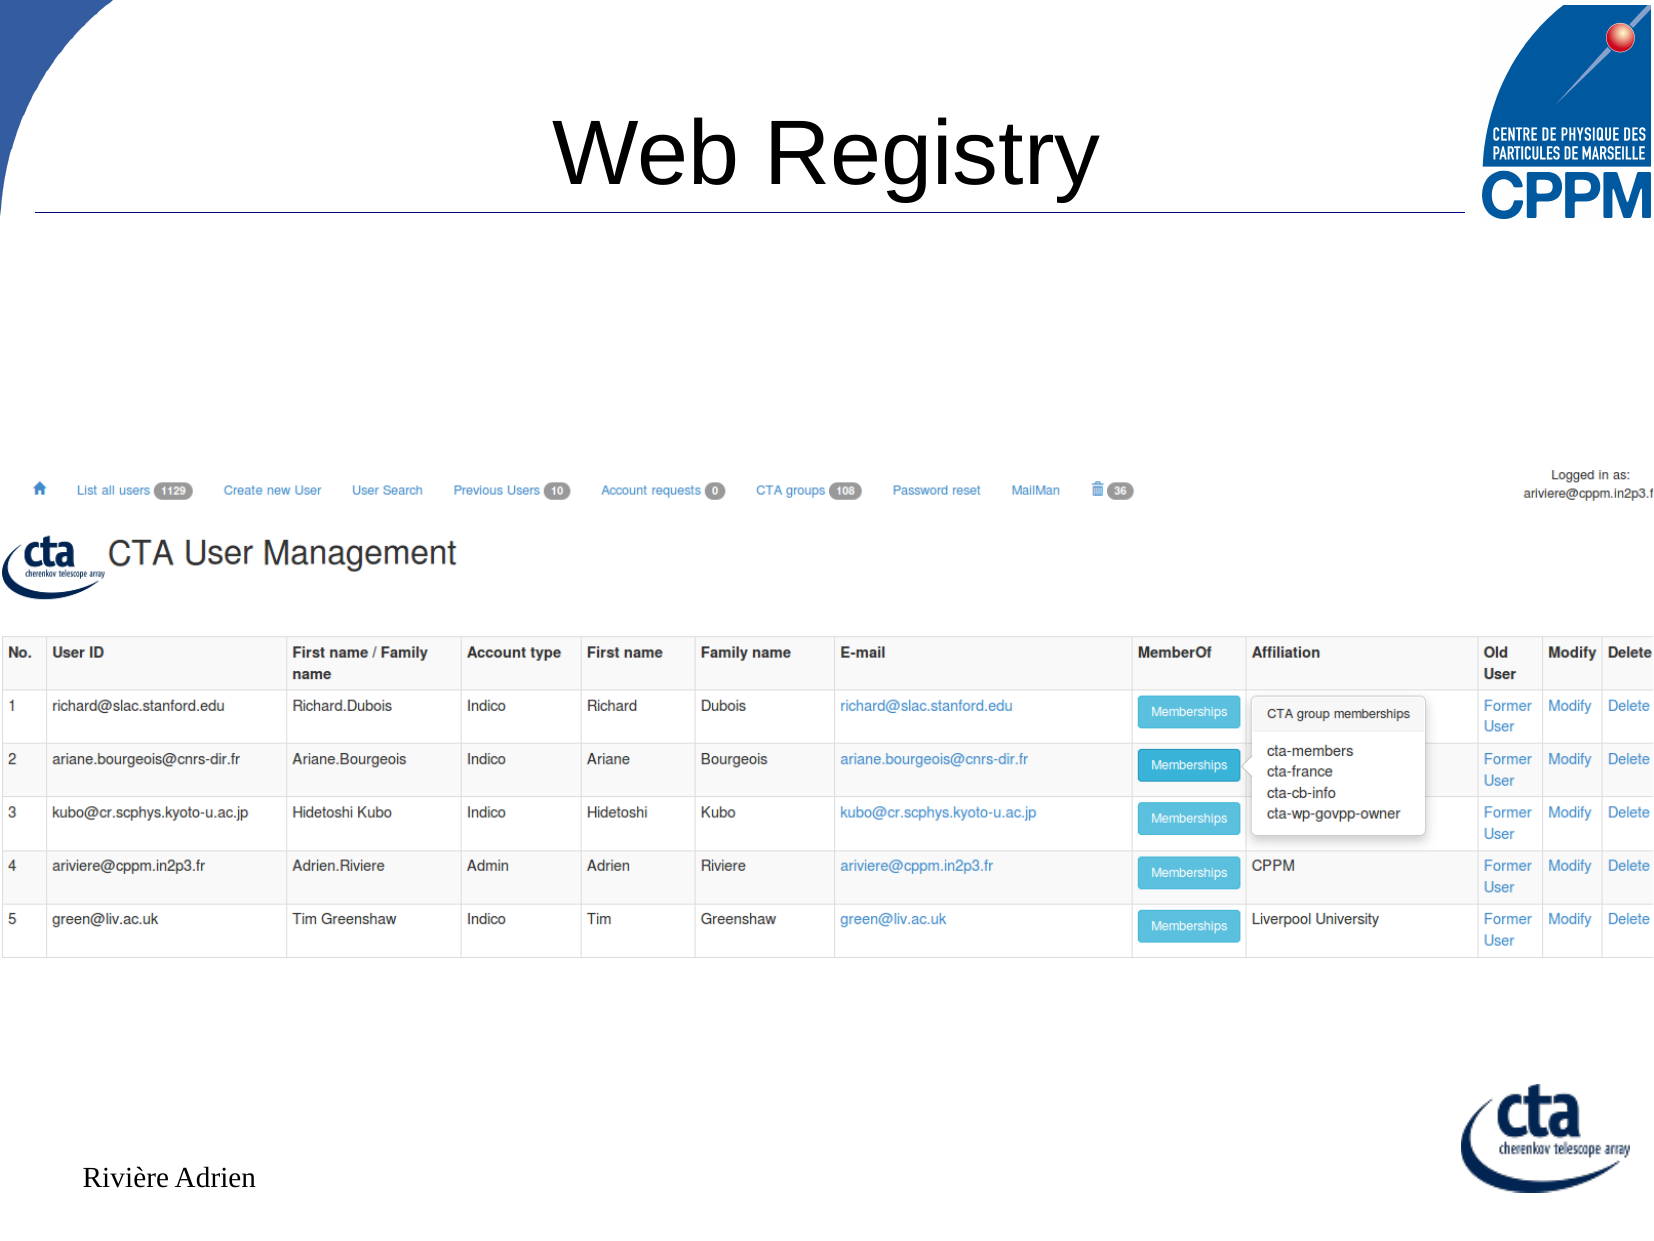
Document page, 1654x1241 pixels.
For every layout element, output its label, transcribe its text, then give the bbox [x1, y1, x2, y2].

picture [1461, 1084, 1630, 1193]
picture [1482, 5, 1651, 219]
picture [2, 467, 1654, 958]
picture [0, 0, 119, 219]
title Web Registry [82, 49, 1571, 257]
